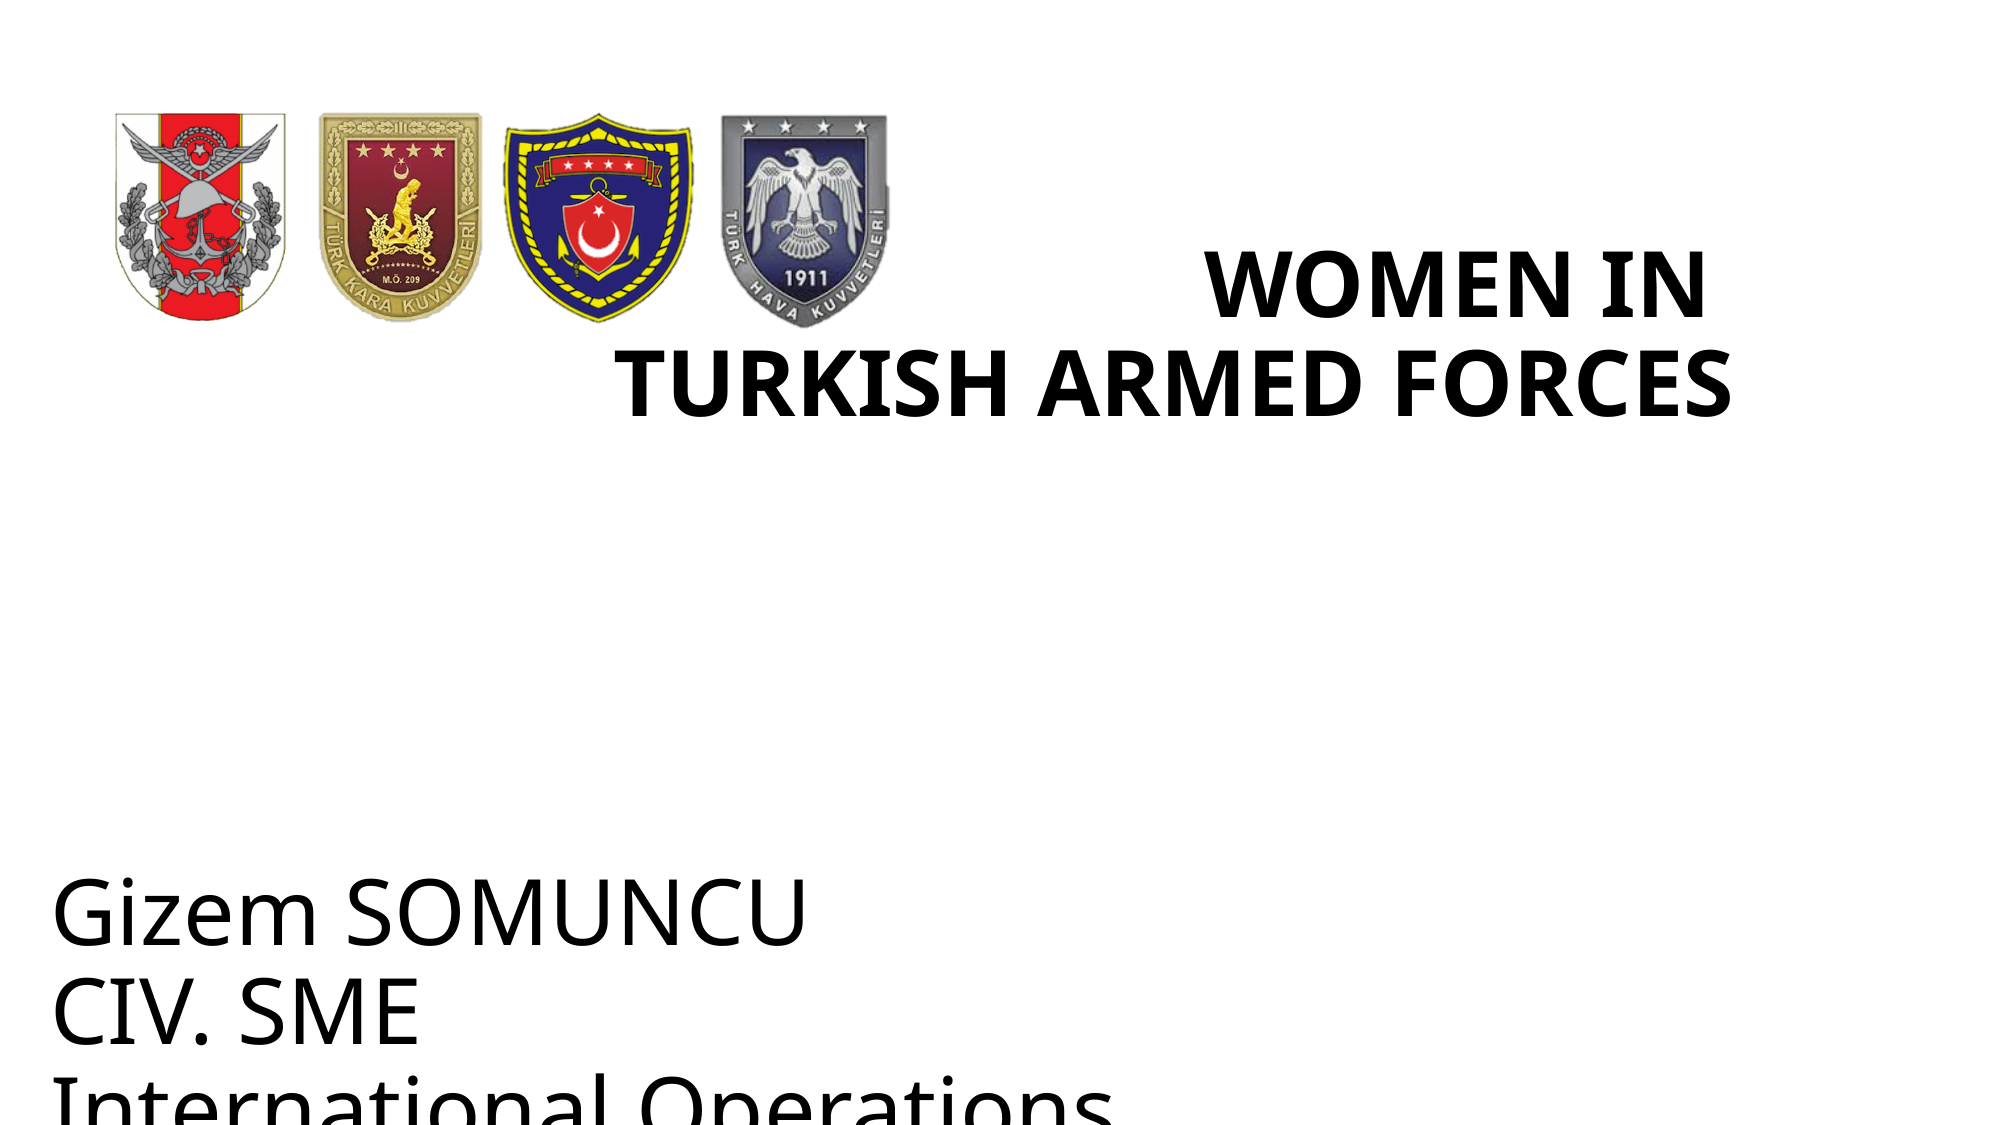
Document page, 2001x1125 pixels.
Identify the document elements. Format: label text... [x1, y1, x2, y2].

title WOMEN IN TURKISH ARMED FORCES [249, 231, 1750, 623]
picture [316, 103, 713, 333]
subtitle Gizem SOMUNCU CIV. SME International Operations Specialist [35, 748, 1536, 1021]
picture [718, 112, 892, 333]
picture [111, 109, 290, 325]
